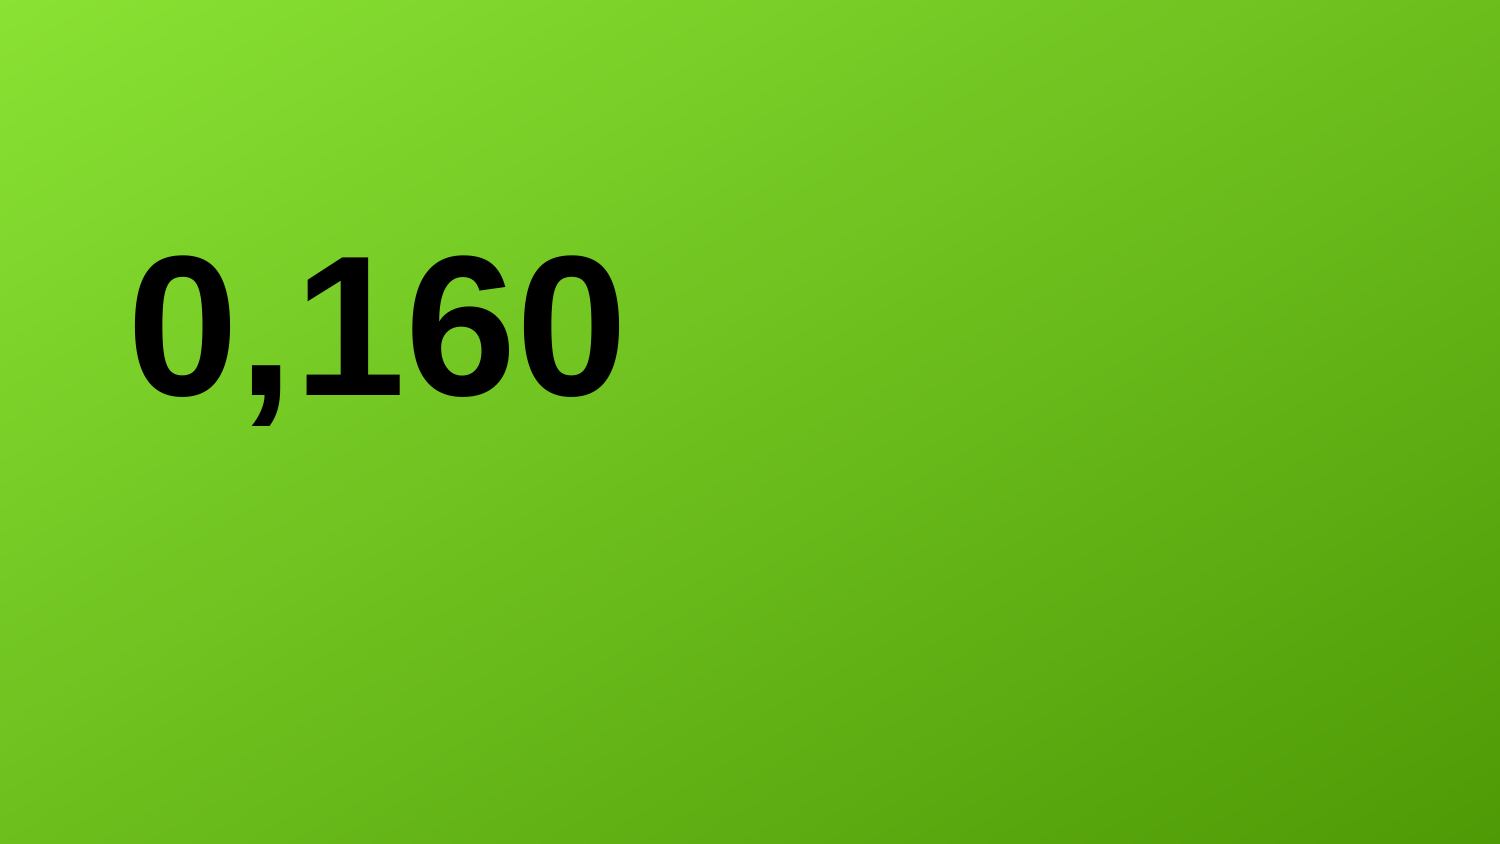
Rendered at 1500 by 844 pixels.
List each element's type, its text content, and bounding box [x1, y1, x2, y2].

title 0,160 [112, 259, 1388, 450]
